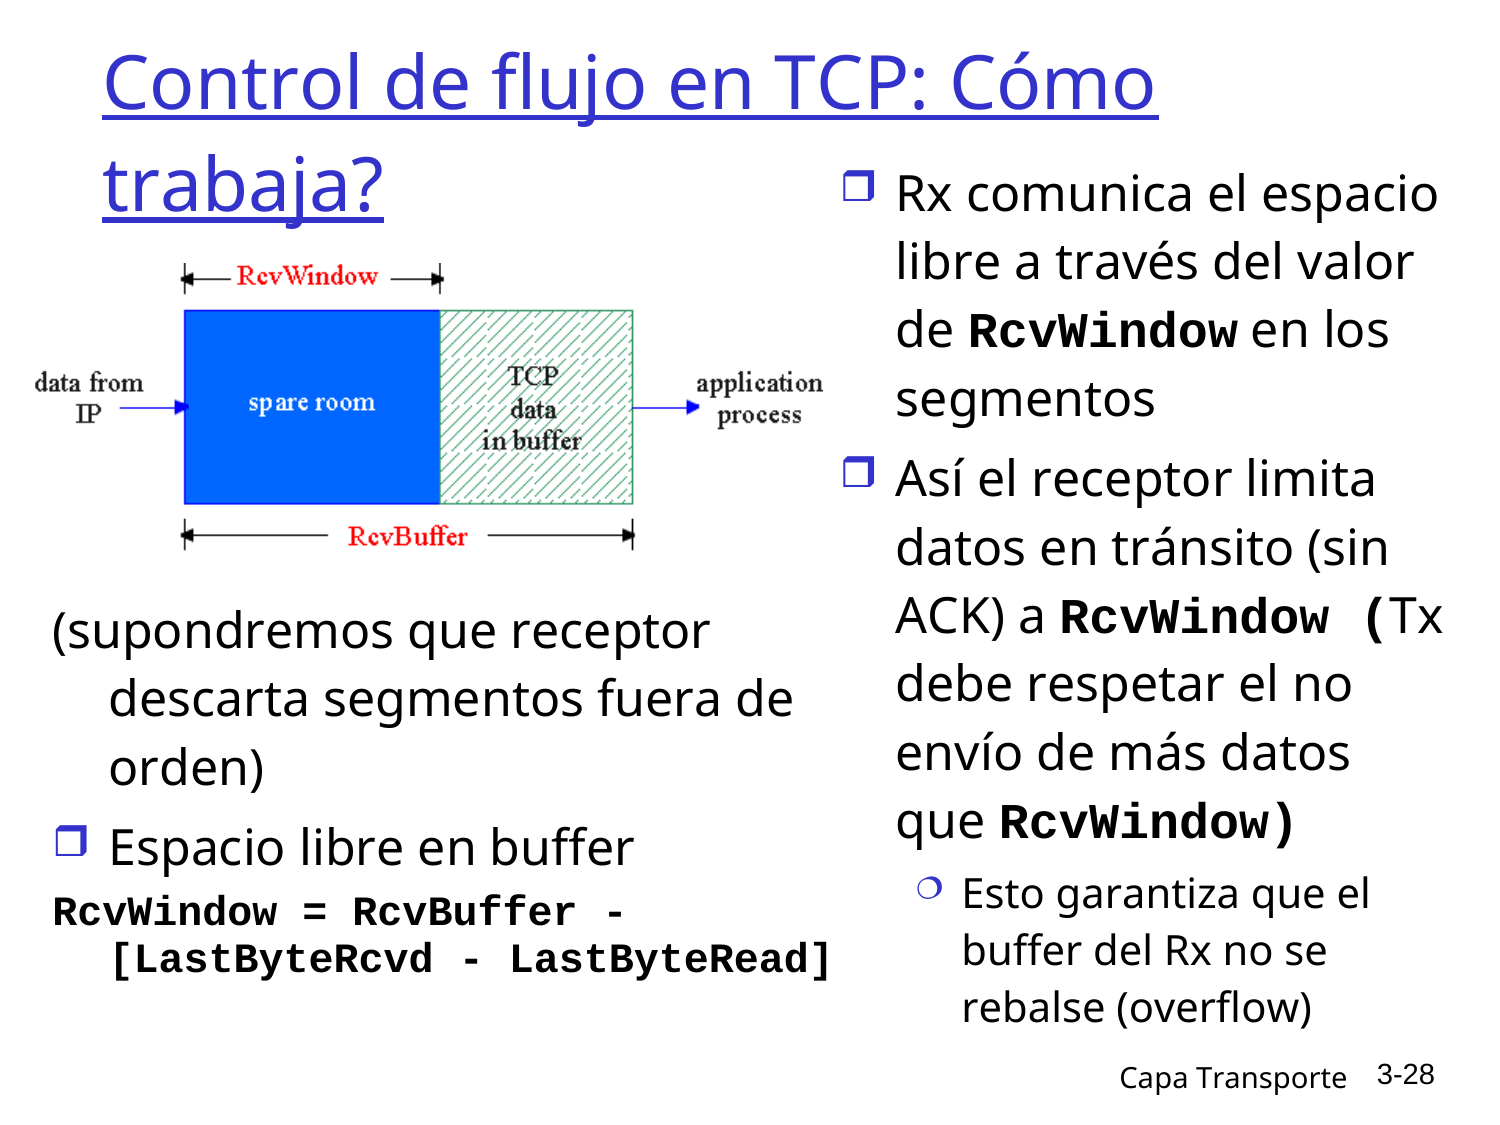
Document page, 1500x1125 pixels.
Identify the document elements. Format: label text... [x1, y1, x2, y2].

picture [34, 263, 823, 552]
title Control de flujo en TCP: Cómo trabaja? [87, 36, 1363, 227]
list (supondremos que receptor descarta segmentos fuera de orden) Espacio libre en buffer RcvWindow = RcvBuffer -[LastByteRcvd - LastByteRead] [37, 587, 863, 1075]
list Rx comunica el espacio libre a través del valor de RcvWindow en los segmentos Así el receptor limita datos en tránsito (sin ACK) a RcvWindow (Tx debe respetar el no envío de más datos que RcvWindow) Esto garantiza que el buffer del Rx no se rebalse (overflow) [824, 149, 1463, 1046]
